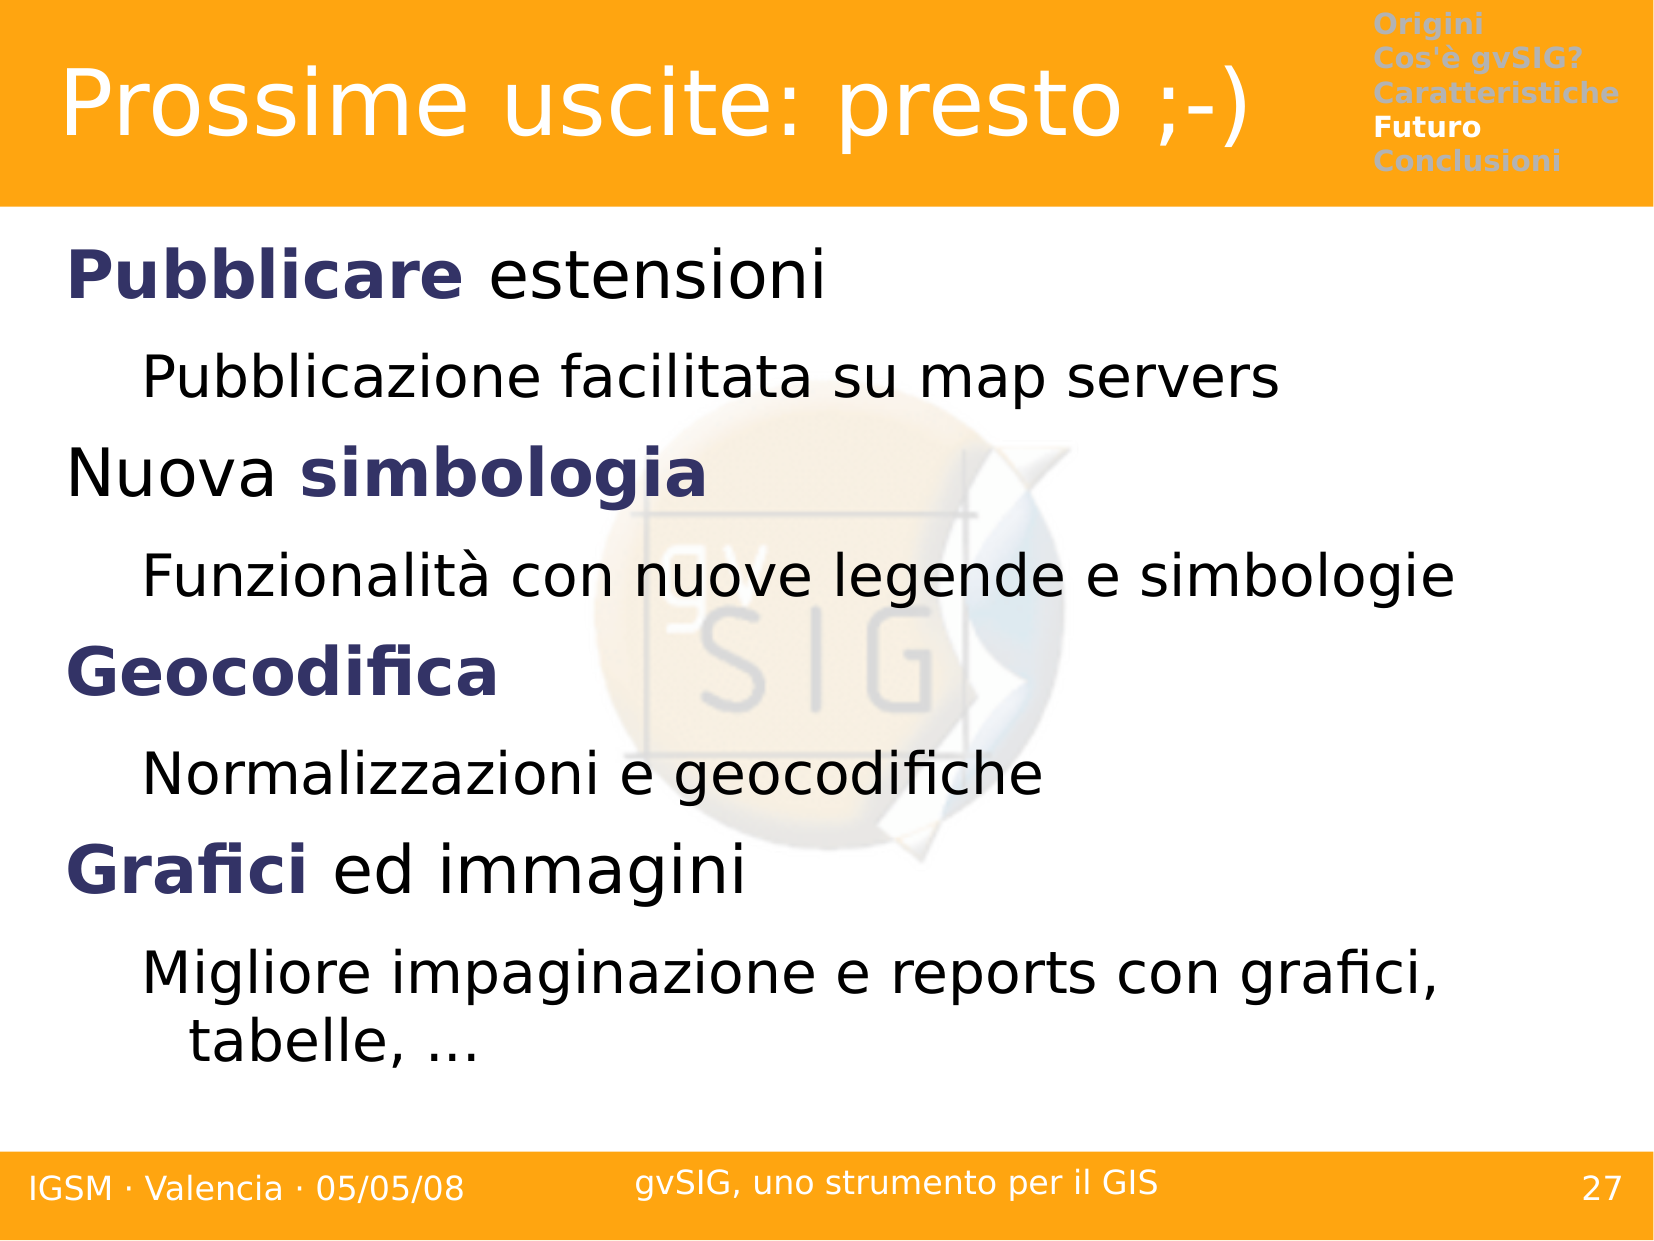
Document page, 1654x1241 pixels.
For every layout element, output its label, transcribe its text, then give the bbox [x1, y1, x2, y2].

text_box Origini Cos'è gvSIG? Caratteristiche Futuro Conclusioni [1358, 0, 1654, 207]
list Pubblicare estensioni Pubblicazione facilitata su map servers Nuova simbologia Funzionalità con nuove legende e simbologie Geocodifica Normalizzazioni e geocodifiche Grafici ed immagini Migliore impaginazione e reports con grafici, tabelle, ... [47, 236, 1595, 1123]
title Prossime uscite: presto ;-) [59, 29, 1358, 178]
